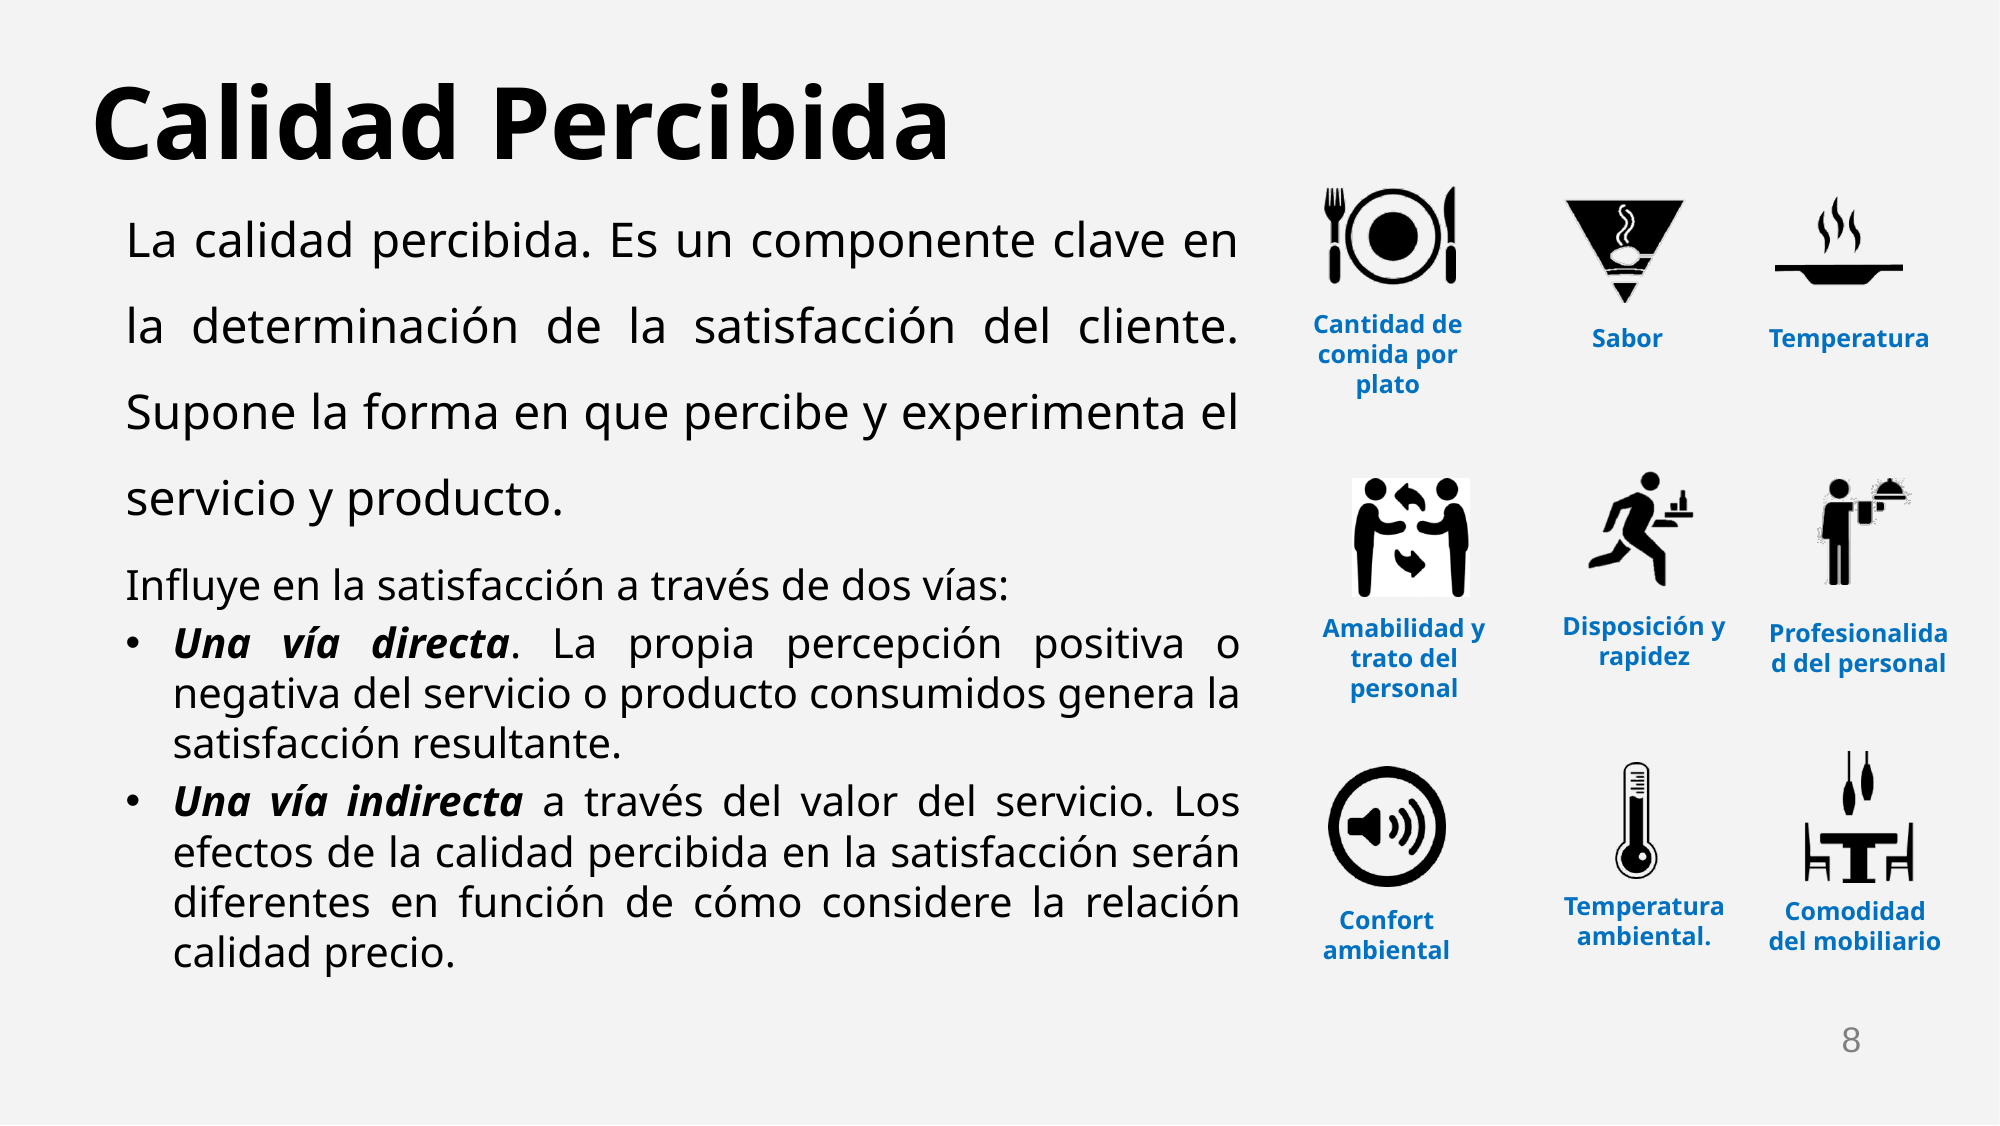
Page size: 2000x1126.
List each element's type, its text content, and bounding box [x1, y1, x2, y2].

text_box Amabilidad y trato del personal [1304, 605, 1504, 712]
text_box Profesionalidad del personal [1749, 609, 1969, 686]
text_box Sabor [1517, 314, 1738, 360]
text_box Temperatura ambiental. [1515, 883, 1774, 959]
picture [1775, 179, 1903, 301]
picture [1577, 762, 1695, 879]
picture [1799, 751, 1918, 883]
slide_number 1 [1412, 1008, 1880, 1069]
picture [1328, 766, 1446, 887]
picture [1581, 468, 1699, 589]
text_box Temperatura [1738, 314, 1961, 360]
text_box Disposición y rapidez [1527, 602, 1762, 679]
text_box Comodidad del mobiliario [1749, 888, 1961, 964]
picture [1557, 196, 1690, 303]
text_box Confort ambiental [1269, 896, 1504, 943]
picture [1810, 478, 1918, 585]
text_box Cantidad de comida por plato [1295, 300, 1481, 407]
picture [1324, 179, 1456, 301]
picture [1352, 478, 1470, 597]
text_box La calidad percibida. Es un componente clave en la determinación de la satisfacción del cliente. Supone la forma en que percibe y experimenta el servicio y producto. Influye en la satisfacción a través de dos vías: Una vía directa. La propia percepción positiva o negativa del servicio o producto consumidos genera la satisfacción resultante. Una vía indirecta a través del valor del servicio. Los efectos de la calidad percibida en la satisfacción serán diferentes en función de cómo considere la relación calidad precio. [97, 152, 1270, 1018]
text_box Calidad Percibida [90, 42, 1036, 196]
